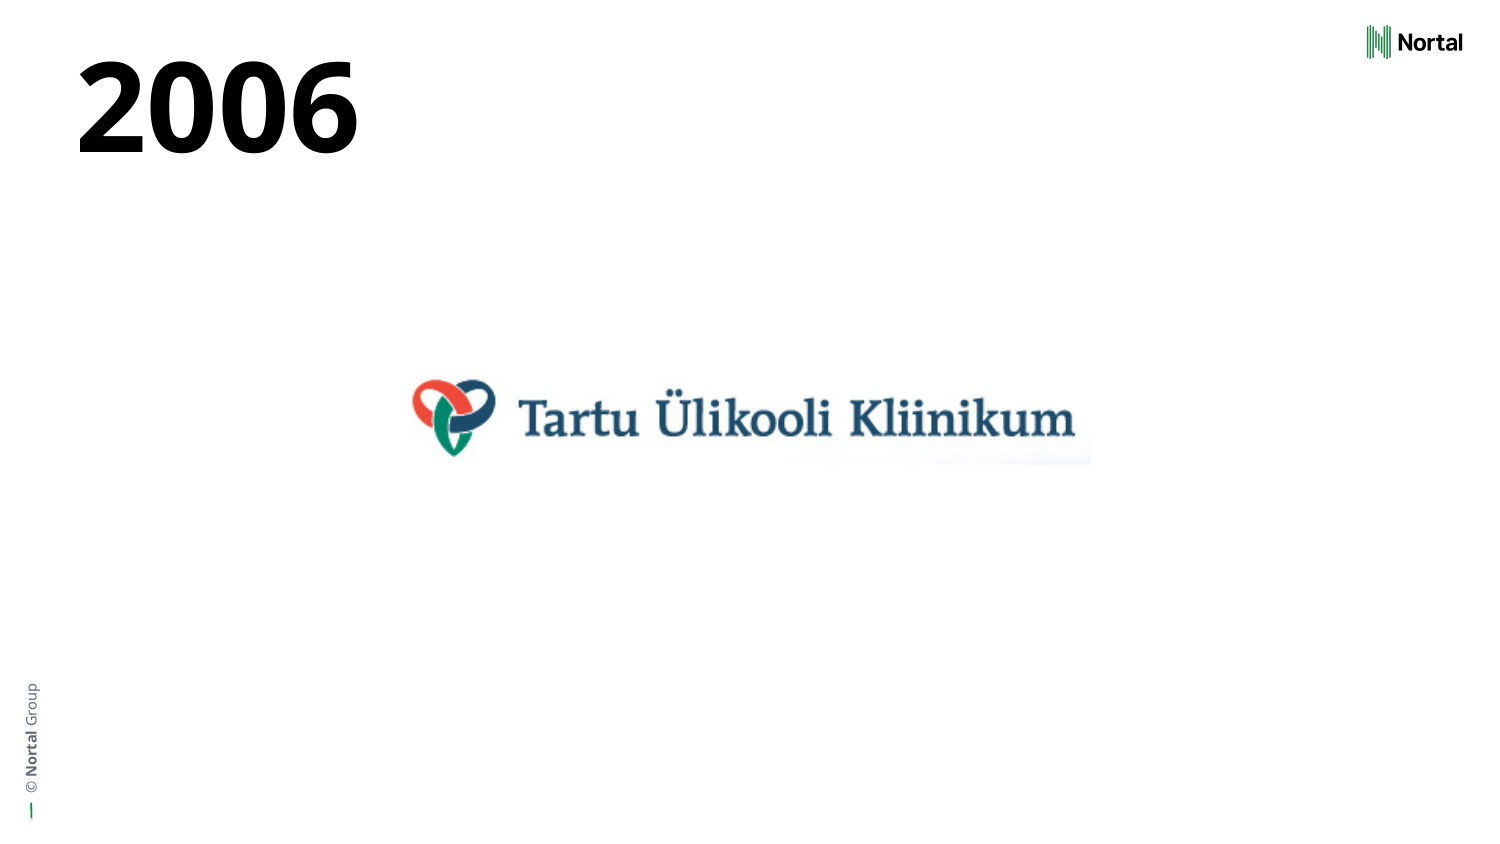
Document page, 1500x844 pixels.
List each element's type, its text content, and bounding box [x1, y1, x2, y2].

title 2006 [75, 31, 1425, 177]
picture [405, 372, 1091, 466]
